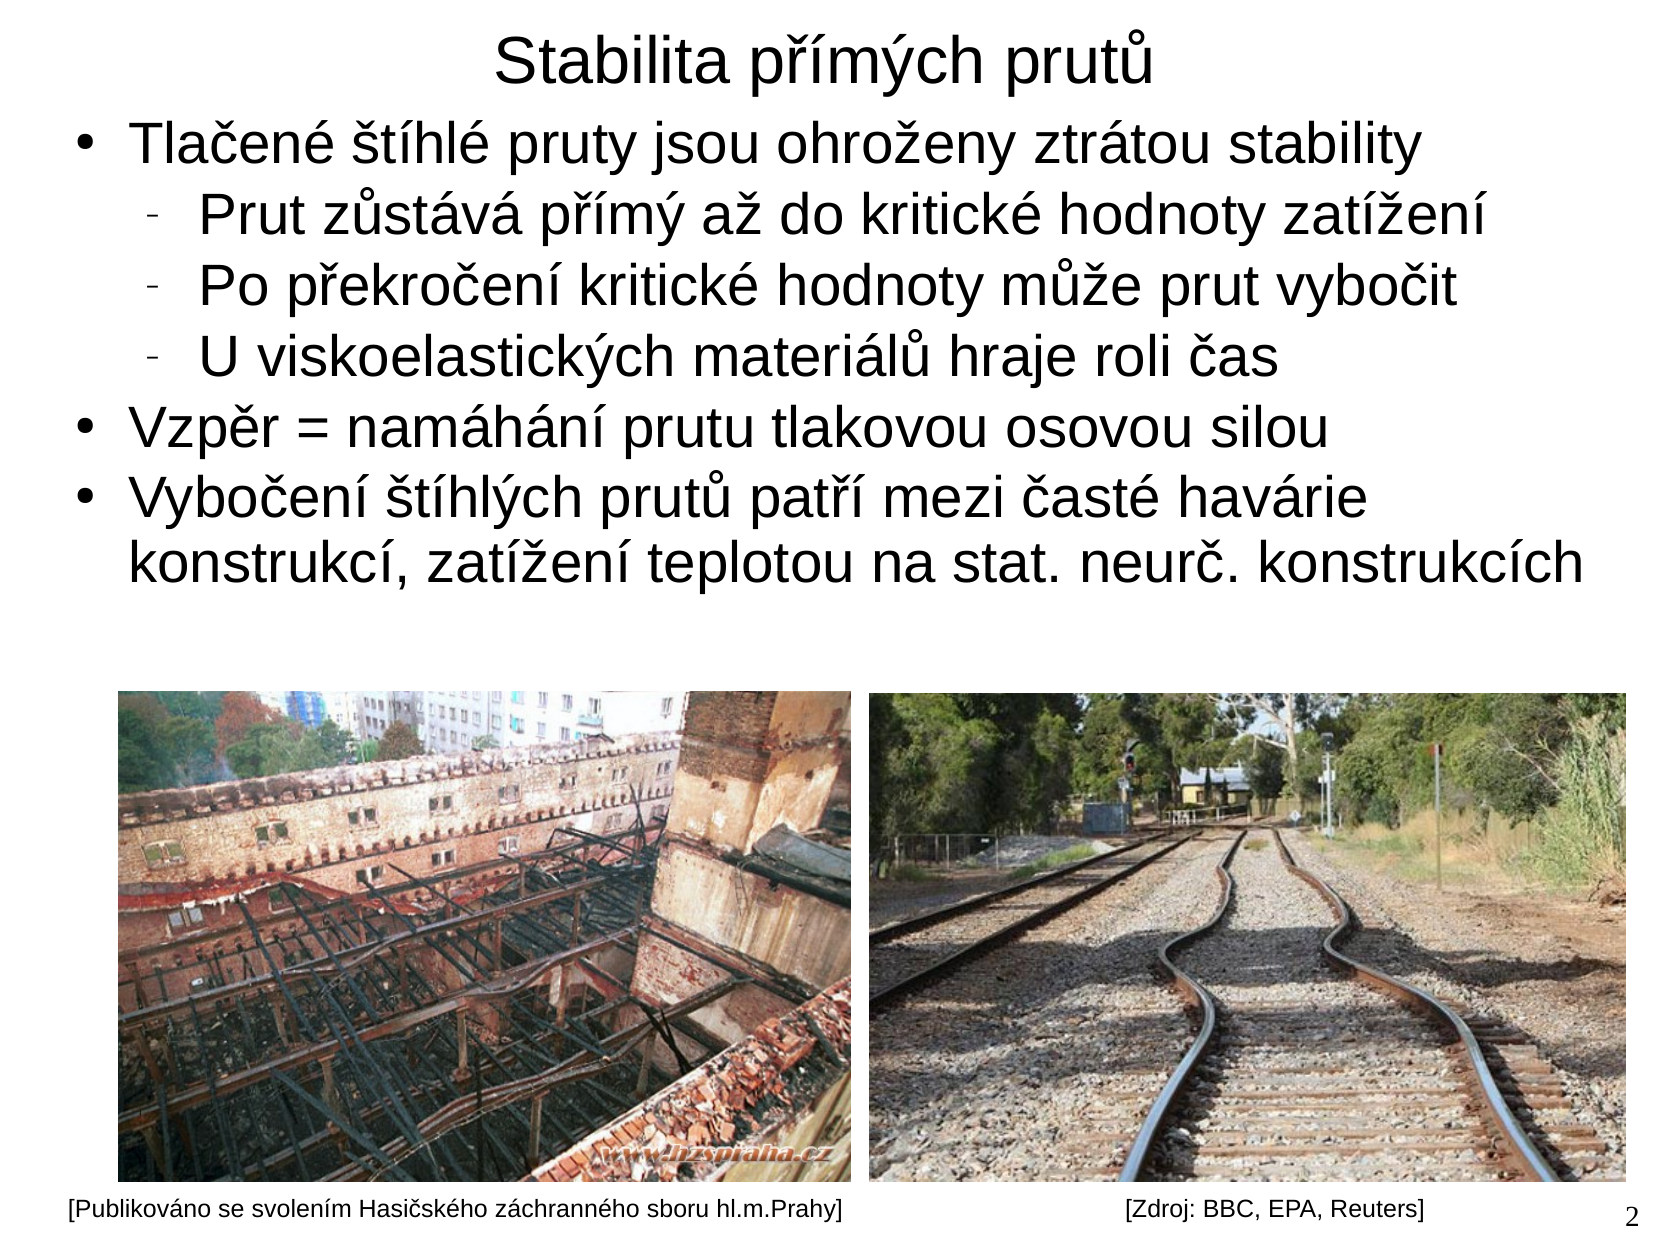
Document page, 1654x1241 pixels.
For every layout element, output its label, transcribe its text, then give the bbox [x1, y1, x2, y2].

list Tlačené štíhlé pruty jsou ohroženy ztrátou stability Prut zůstává přímý až do kritické hodnoty zatížení Po překročení kritické hodnoty může prut vybočit U viskoelastických materiálů hraje roli čas Vzpěr = namáhání prutu tlakovou osovou silou Vybočení štíhlých prutů patří mezi časté havárie konstrukcí, zatížení teplotou na stat. neurč. konstrukcích [57, 110, 1608, 930]
picture [118, 691, 851, 1182]
text_box [Publikováno se svolením Hasičského záchranného sboru hl.m.Prahy] [53, 1187, 875, 1234]
text_box [Zdroj: BBC, EPA, Reuters] [1110, 1187, 1489, 1234]
title Stabilita přímých prutů [37, 8, 1613, 113]
picture [869, 693, 1626, 1182]
